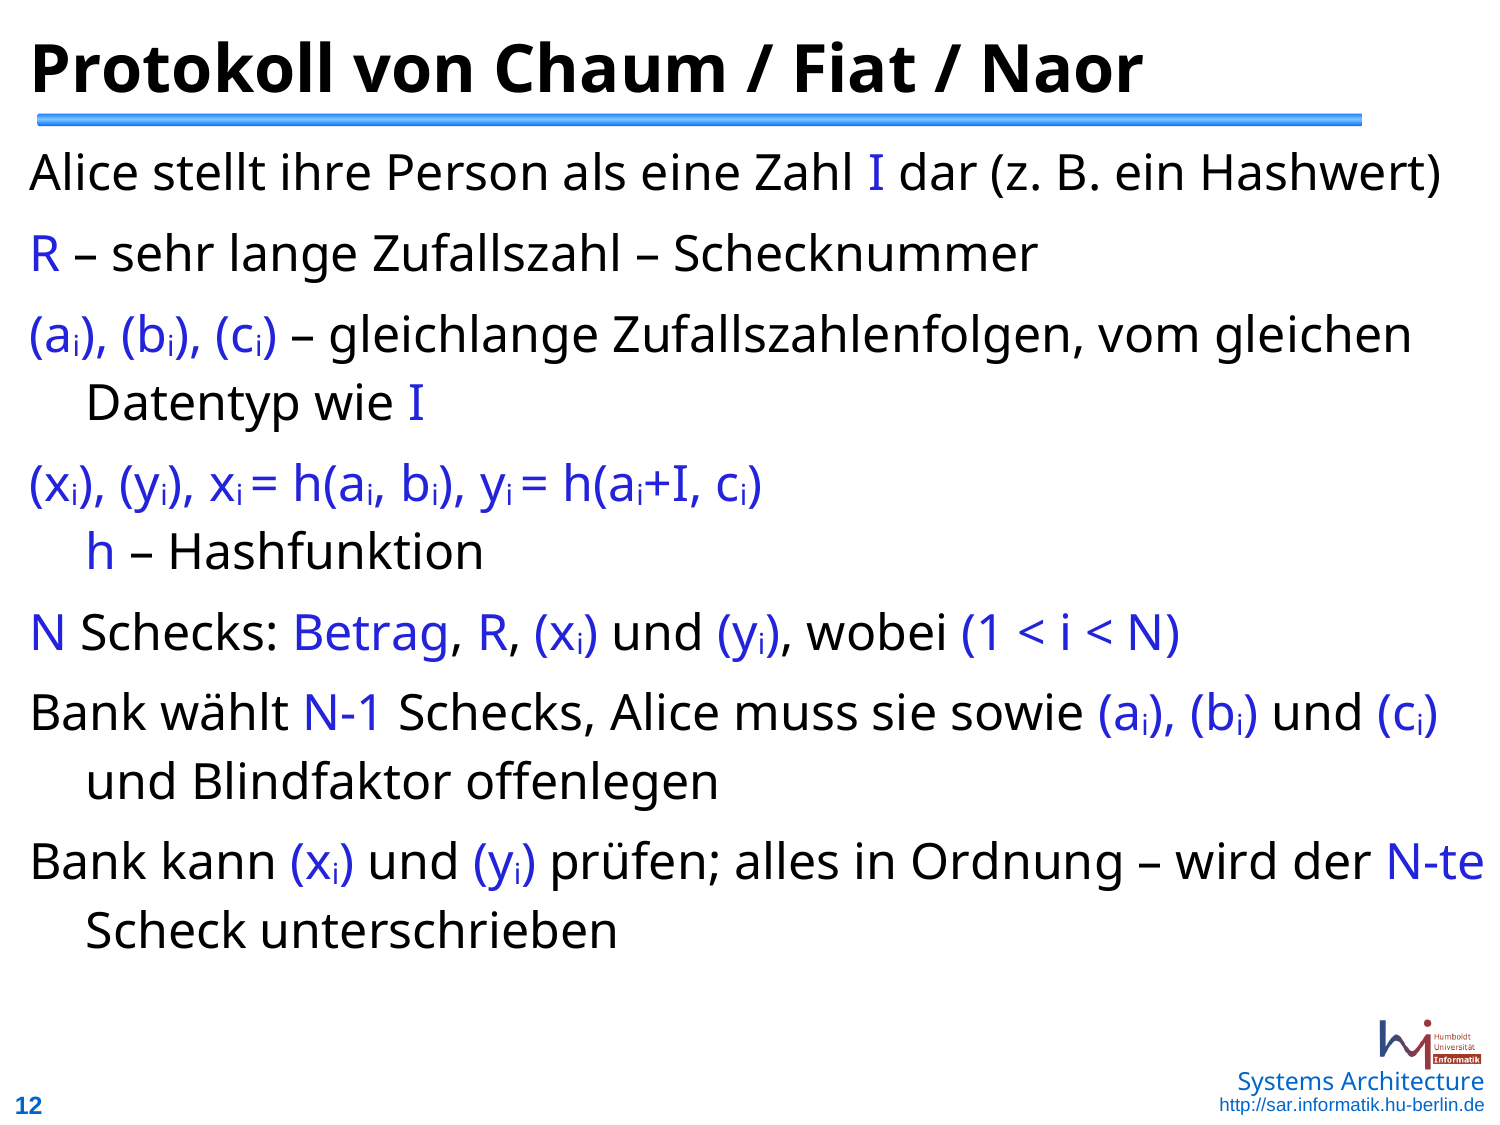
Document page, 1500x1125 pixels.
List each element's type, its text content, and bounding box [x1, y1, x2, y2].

list Alice stellt ihre Person als eine Zahl I dar (z. B. ein Hashwert) R – sehr lange Zufallszahl – Schecknummer (ai), (bi), (ci) – gleichlange Zufallszahlenfolgen, vom gleichen Datentyp wie I (xi), (yi), xi = h(ai, bi), yi = h(ai+I, ci) h – Hashfunktion N Schecks: Betrag, R, (xi) und (yi), wobei (1 < i < N) Bank wählt N-1 Schecks, Alice muss sie sowie (ai), (bi) und (ci) und Blindfaktor offenlegen Bank kann (xi) und (yi) prüfen; alles in Ordnung – wird der N-te Scheck unterschrieben [29, 137, 1500, 1044]
title Protokoll von Chaum / Fiat / Naor [29, 26, 1500, 108]
picture [1376, 1044, 1483, 1071]
